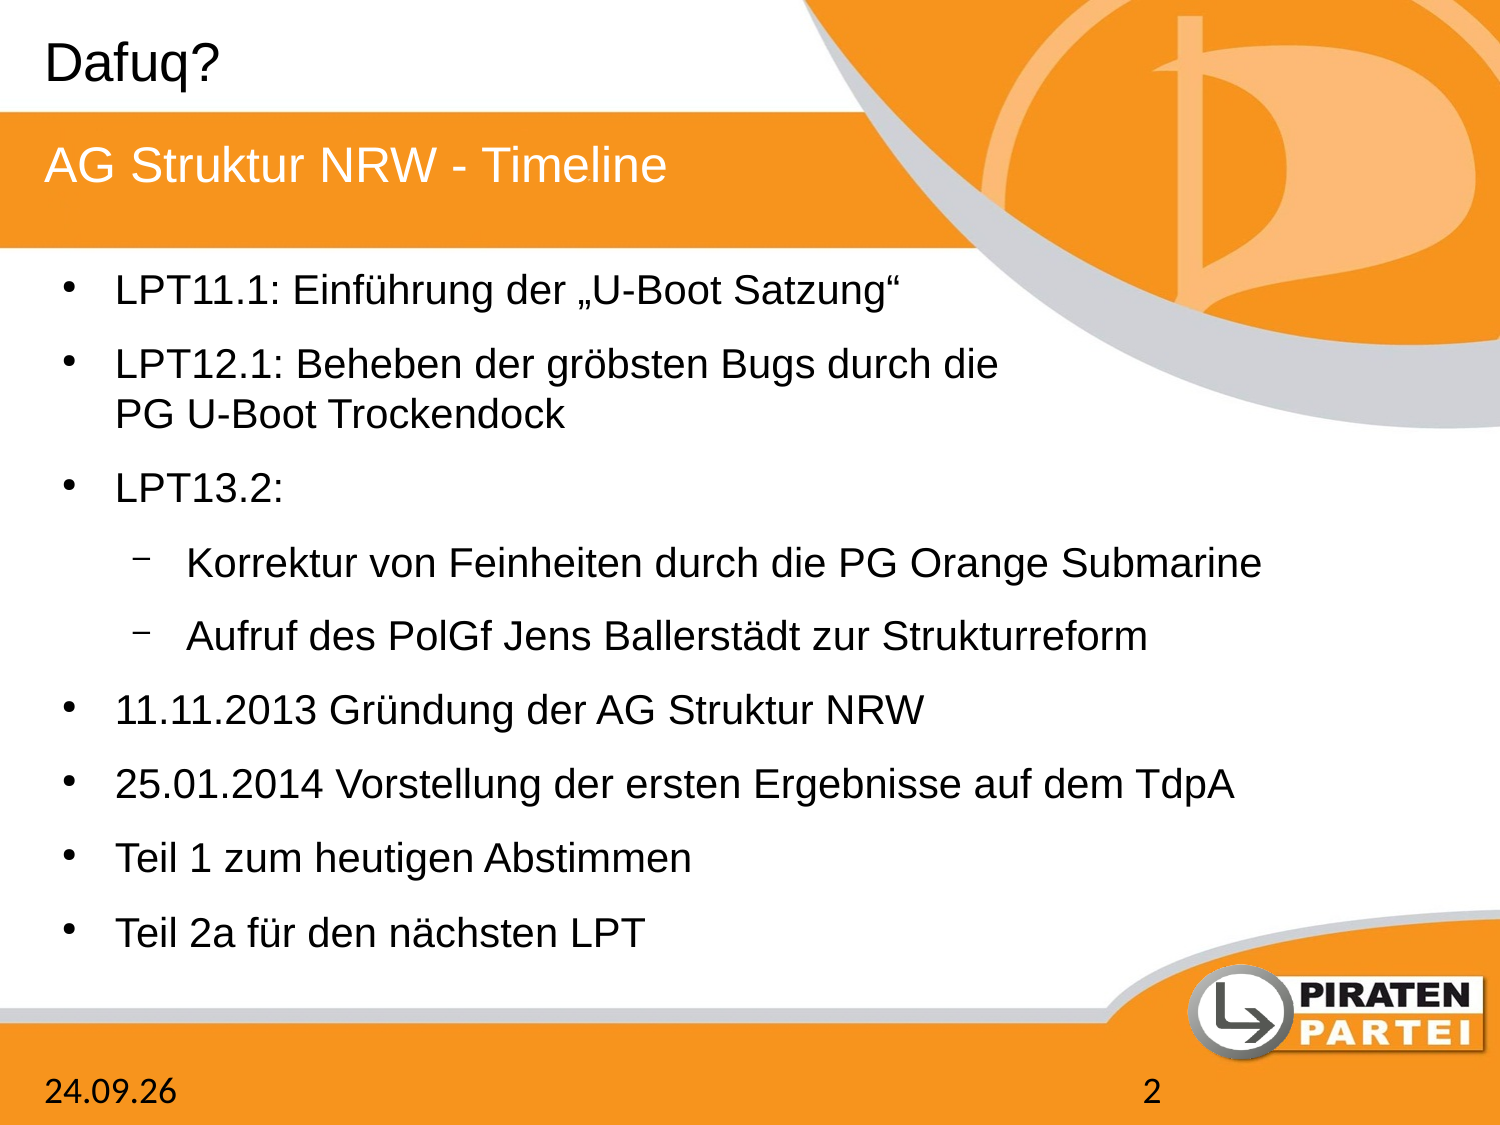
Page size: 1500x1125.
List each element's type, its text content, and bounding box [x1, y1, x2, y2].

list Dafuq? [29, 19, 857, 102]
picture [0, 0, 1500, 1125]
list LPT11.1: Einführung der „U-Boot Satzung“ LPT12.1: Beheben der gröbsten Bugs durch die PG U-Boot Trockendock LPT13.2: Korrektur von Feinheiten durch die PG Orange Submarine Aufruf des PolGf Jens Ballerstädt zur Strukturreform 11.11.2013 Gründung der AG Struktur NRW 25.01.2014 Vorstellung der ersten Ergebnisse auf dem TdpA Teil 1 zum heutigen Abstimmen Teil 2a für den nächsten LPT [29, 255, 1471, 1006]
slide_number 01.04.14 [29, 1058, 389, 1103]
title AG Struktur NRW - Timeline [29, 125, 857, 232]
slide_number <Nummer> [1128, 1058, 1478, 1103]
